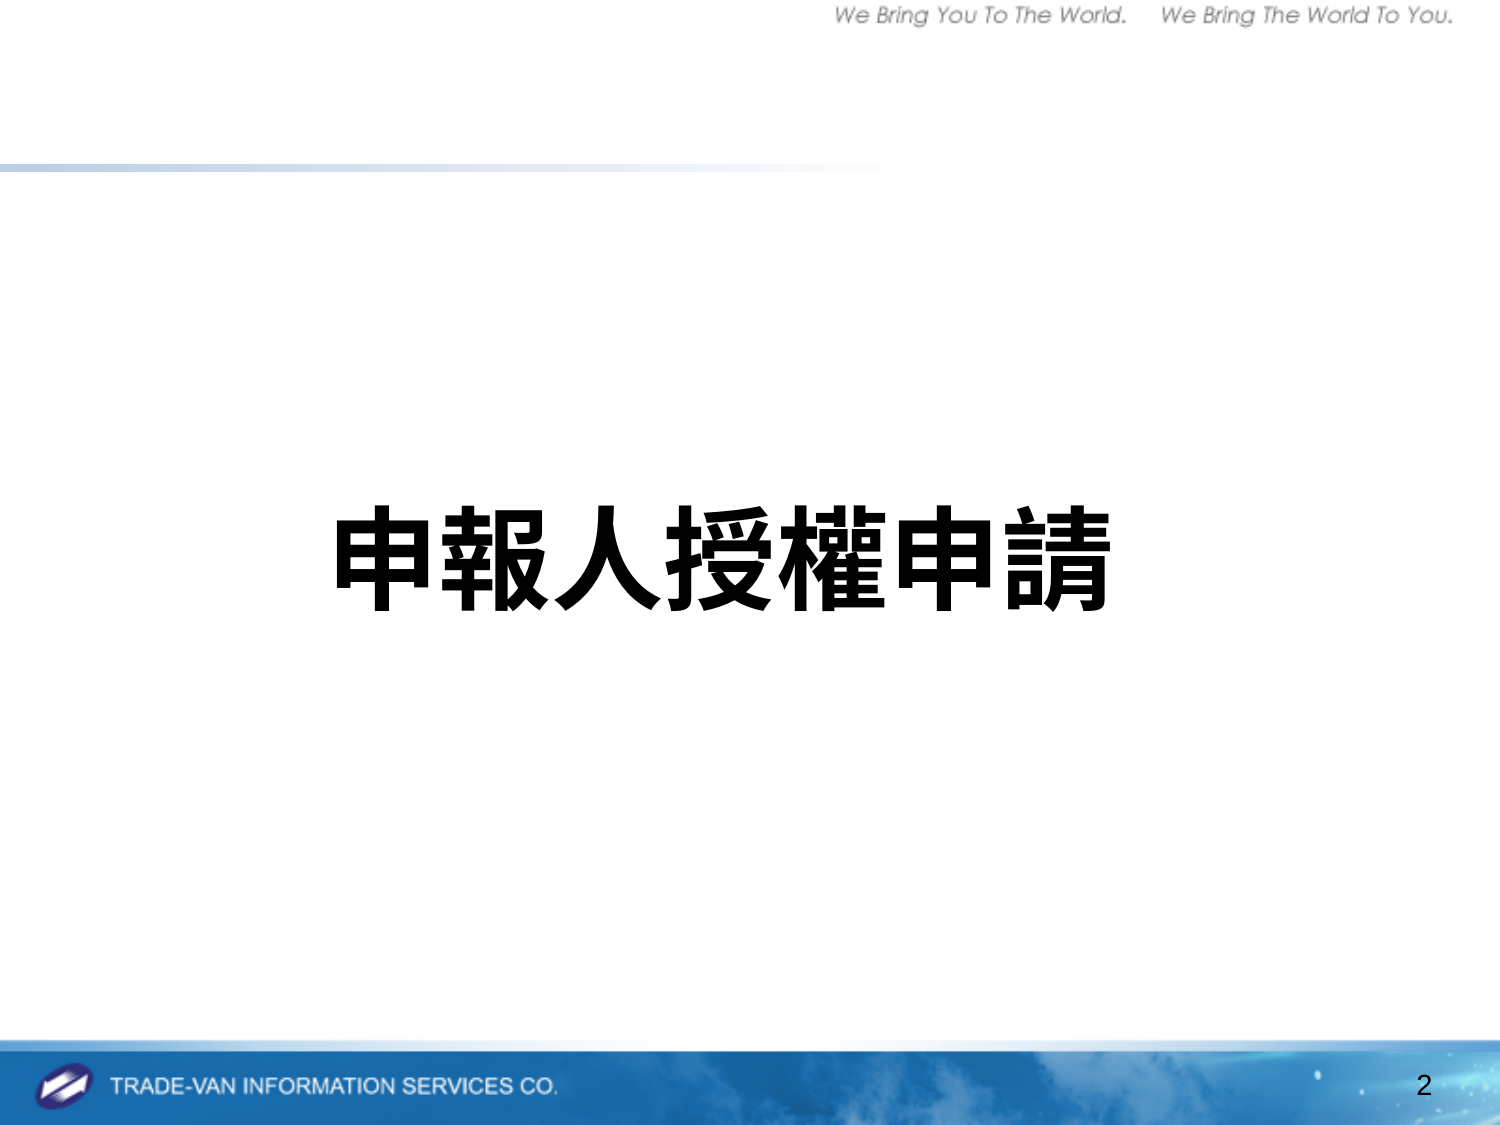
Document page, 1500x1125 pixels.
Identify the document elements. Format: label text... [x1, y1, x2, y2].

text_box 申報人授權申請 [311, 481, 1129, 631]
text_box [1349, 1053, 1500, 1114]
